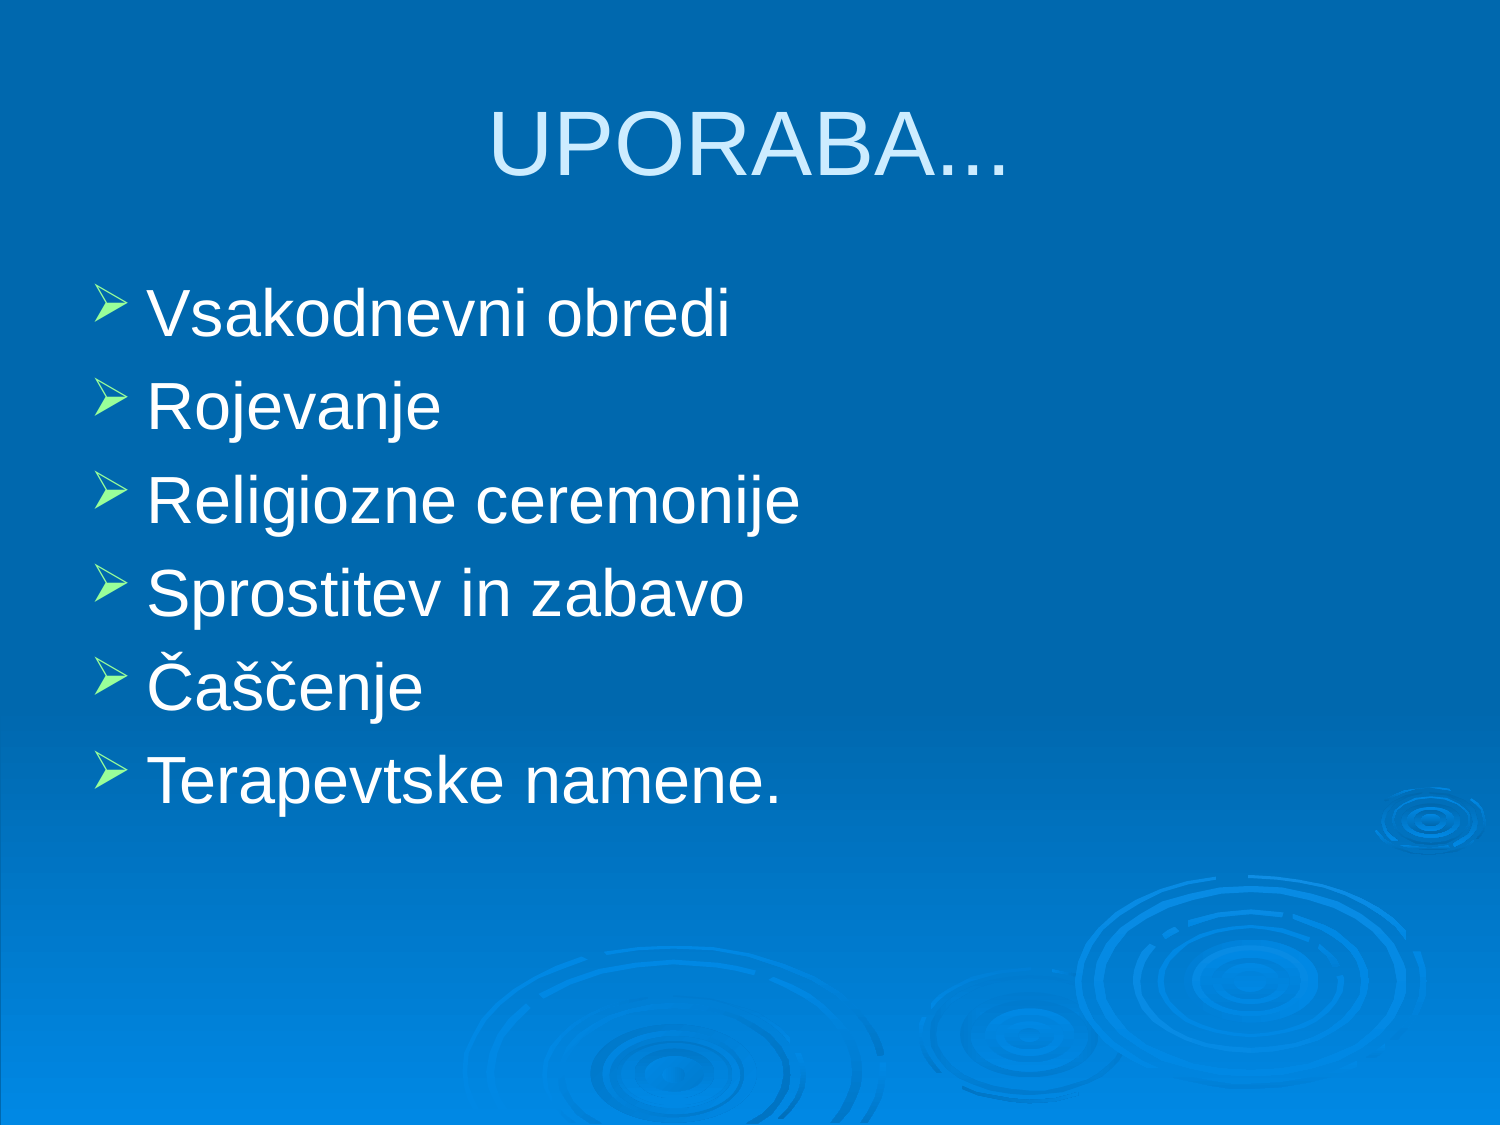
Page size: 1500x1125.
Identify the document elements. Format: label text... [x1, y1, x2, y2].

title UPORABA... [75, 45, 1425, 233]
list Vsakodnevni obredi Rojevanje Religiozne ceremonije Sprostitev in zabavo Čaščenje Terapevtske namene. [75, 262, 1425, 1005]
